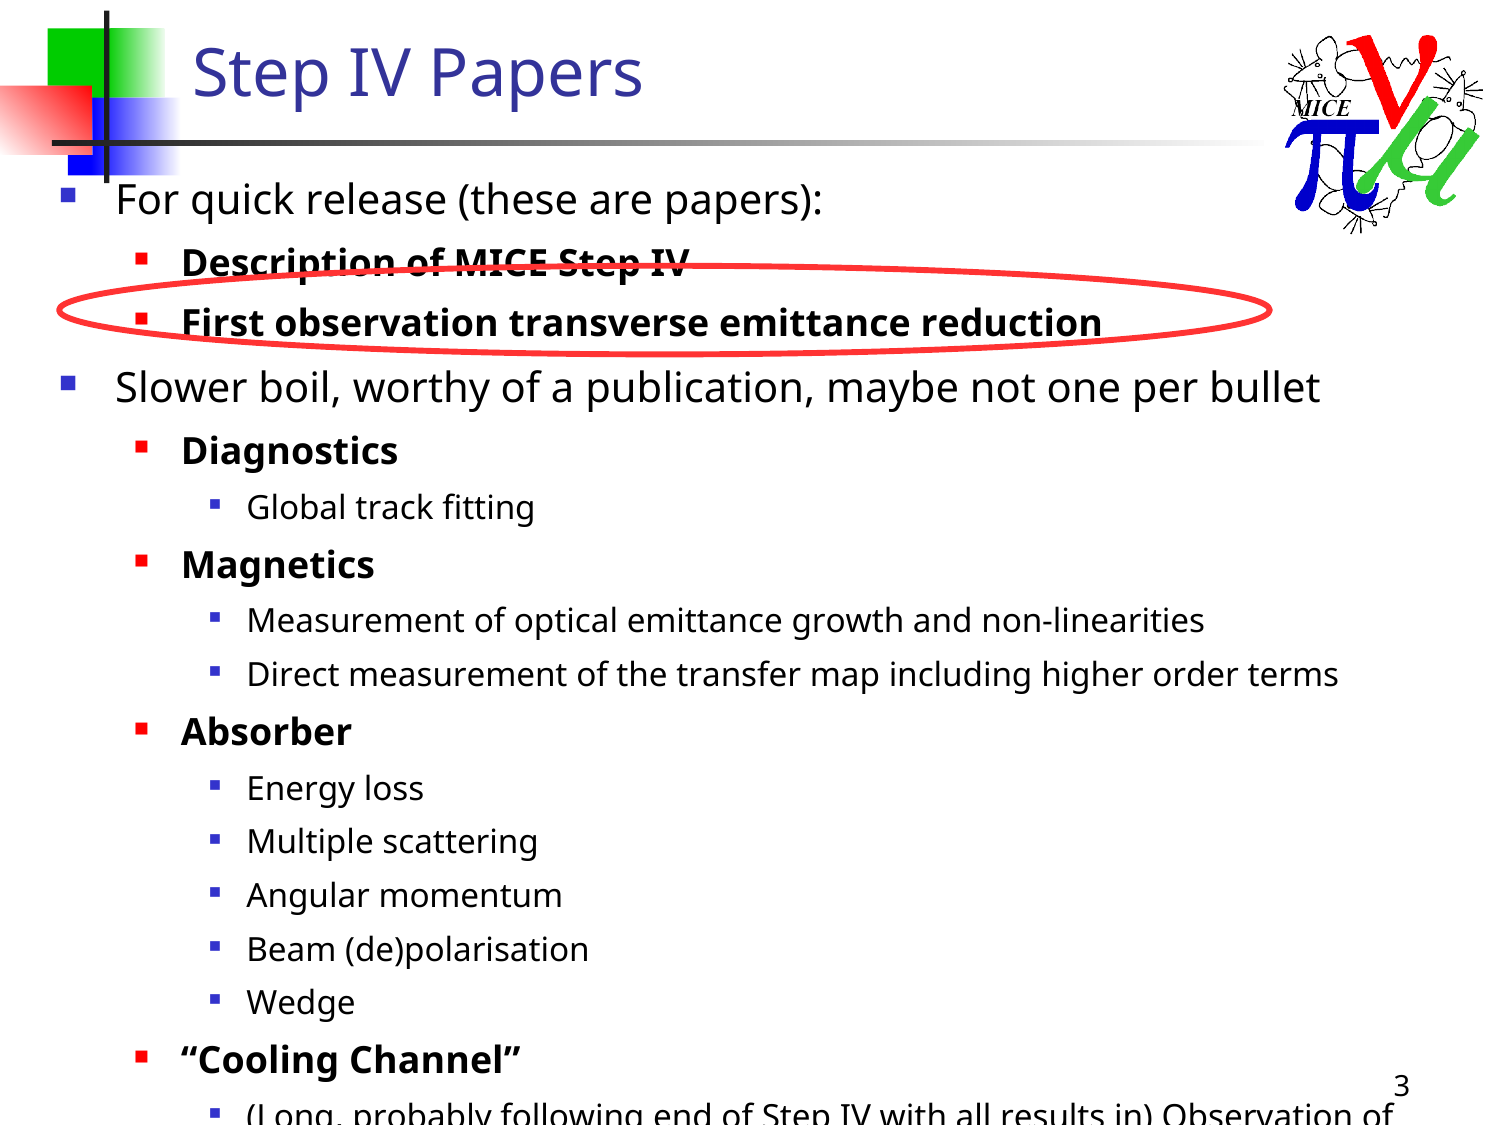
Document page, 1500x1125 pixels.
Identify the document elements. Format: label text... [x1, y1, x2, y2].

list For quick release (these are papers): Description of MICE Step IV First observation transverse emittance reduction Slower boil, worthy of a publication, maybe not one per bullet Diagnostics Global track fitting Magnetics Measurement of optical emittance growth and non-linearities Direct measurement of the transfer map including higher order terms Absorber Energy loss Multiple scattering Angular momentum Beam (de)polarisation Wedge “Cooling Channel” (Long, probably following end of Step IV with all results in) Observation of transverse emittance reduction Emittance exchange with wedge [63, 269, 1266, 351]
picture [1264, 5, 1500, 251]
list For quick release (these are papers): Description of MICE Step IV First observation transverse emittance reduction Slower boil, worthy of a publication, maybe not one per bullet Diagnostics Global track fitting Magnetics Measurement of optical emittance growth and non-linearities Direct measurement of the transfer map including higher order terms Absorber Energy loss Multiple scattering Angular momentum Beam (de)polarisation Wedge “Cooling Channel” (Long, probably following end of Step IV with all results in) Observation of transverse emittance reduction Emittance exchange with wedge [59, 169, 1495, 1111]
title Step IV Papers [191, 0, 1471, 164]
